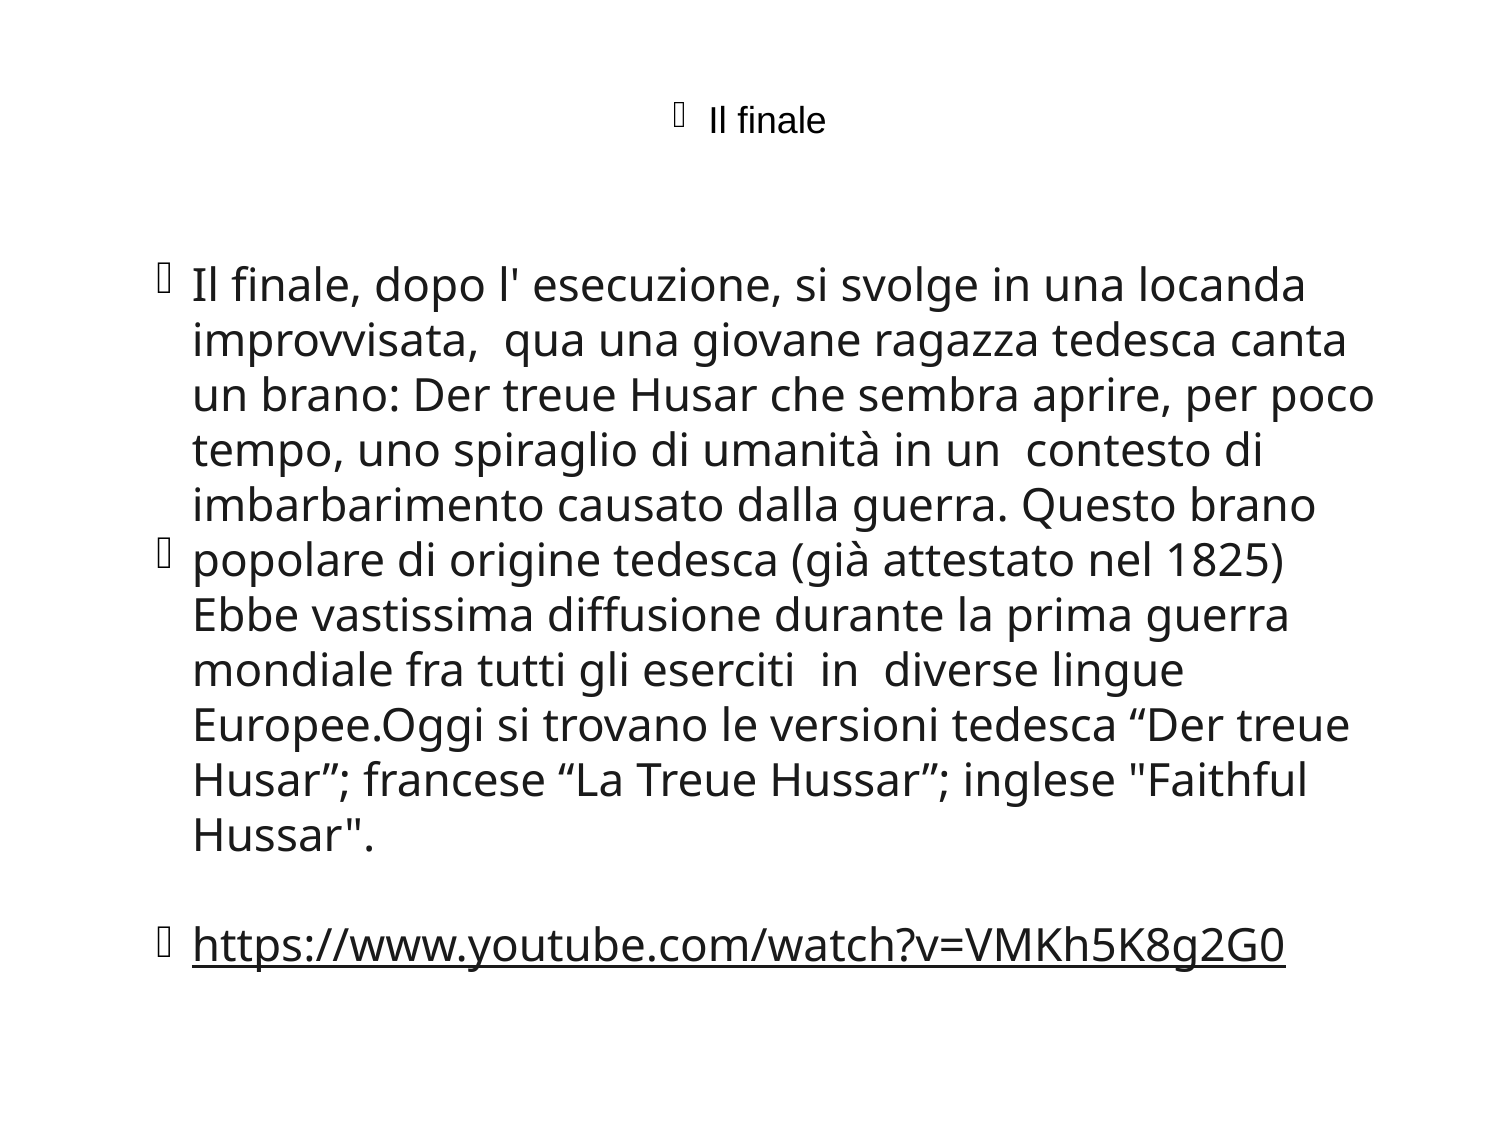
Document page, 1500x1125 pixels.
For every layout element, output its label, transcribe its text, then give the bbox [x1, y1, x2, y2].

text_box Il finale, dopo l' esecuzione, si svolge in una locanda improvvisata, qua una giovane ragazza tedesca canta un brano: Der treue Husar che sembra aprire, per poco tempo, uno spiraglio di umanità in un contesto di imbarbarimento causato dalla guerra. Questo brano popolare di origine tedesca (già attestato nel 1825) Ebbe vastissima diffusione durante la prima guerra mondiale fra tutti gli eserciti in diverse lingue Europee.Oggi si trovano le versioni tedesca “Der treue Husar”; francese “La Treue Hussar”; inglese "Faithful Hussar". https://www.youtube.com/watch?v=VMKh5K8g2G0 [141, 247, 1417, 1125]
text_box Il finale [112, 0, 1388, 237]
